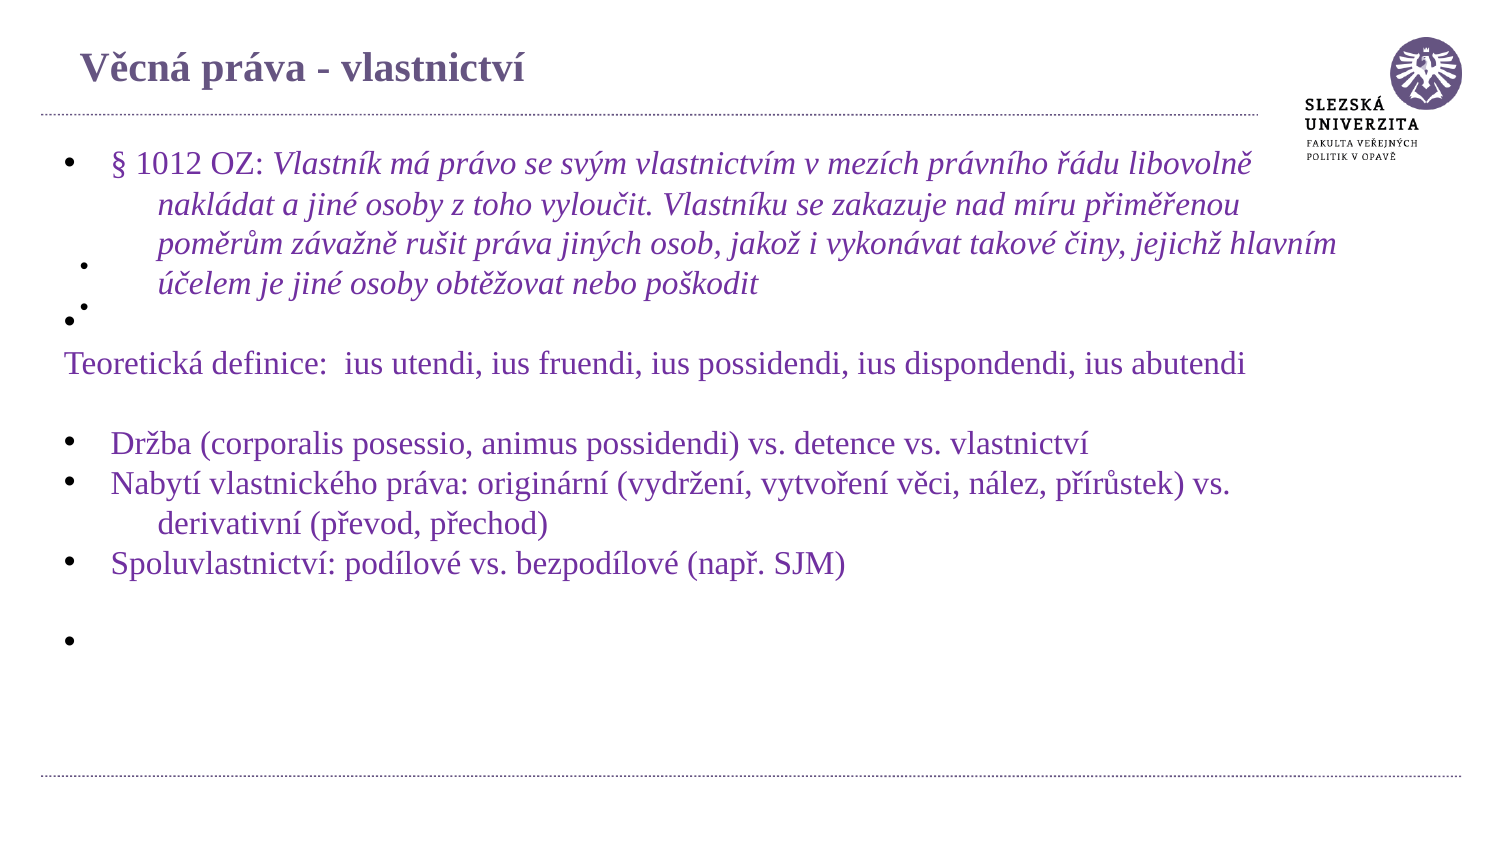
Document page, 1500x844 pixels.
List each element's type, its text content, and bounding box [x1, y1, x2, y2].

title Věcná práva - vlastnictví [64, 32, 1281, 116]
text_box § 1012 OZ: Vlastník má právo se svým vlastnictvím v mezích právního řádu libovolně nakládat a jiné osoby z toho vyloučit. Vlastníku se zakazuje nad míru přiměřenou poměrům závažně rušit práva jiných osob, jakož i vykonávat takové činy, jejichž hlavním účelem je jiné osoby obtěžovat nebo poškodit Teoretická definice: ius utendi, ius fruendi, ius possidendi, ius dispondendi, ius abutendi Držba (corporalis posessio, animus possidendi) vs. detence vs. vlastnictví Nabytí vlastnického práva: originární (vydržení, vytvoření věci, nález, přírůstek) vs. derivativní (převod, přechod) Spoluvlastnictví: podílové vs. bezpodílové (např. SJM) [48, 134, 1374, 675]
